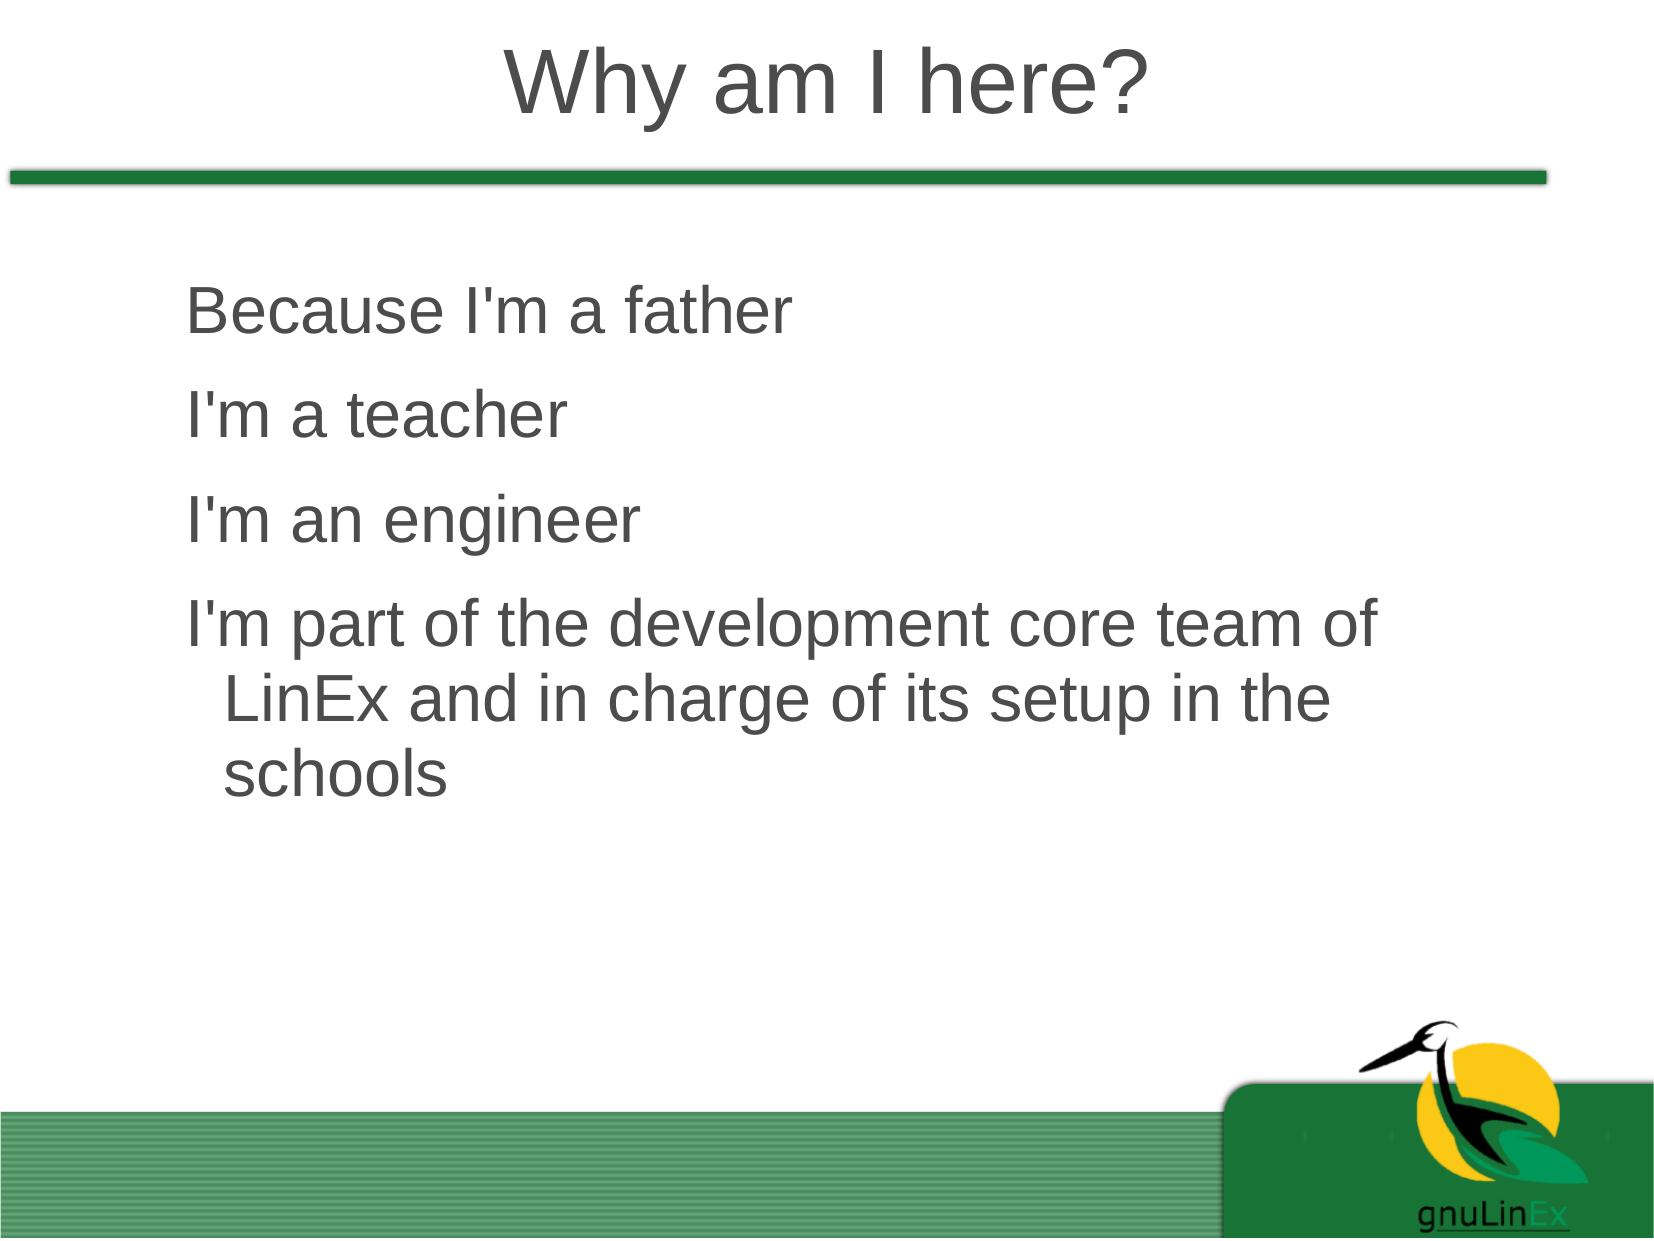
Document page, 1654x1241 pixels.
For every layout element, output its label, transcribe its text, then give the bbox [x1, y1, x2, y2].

picture [0, 0, 1654, 1238]
title Why am I here? [121, 0, 1534, 164]
list Because I'm a father I'm a teacher I'm an engineer I'm part of the development core team of LinEx and in charge of its setup in the schools [110, 273, 1523, 977]
